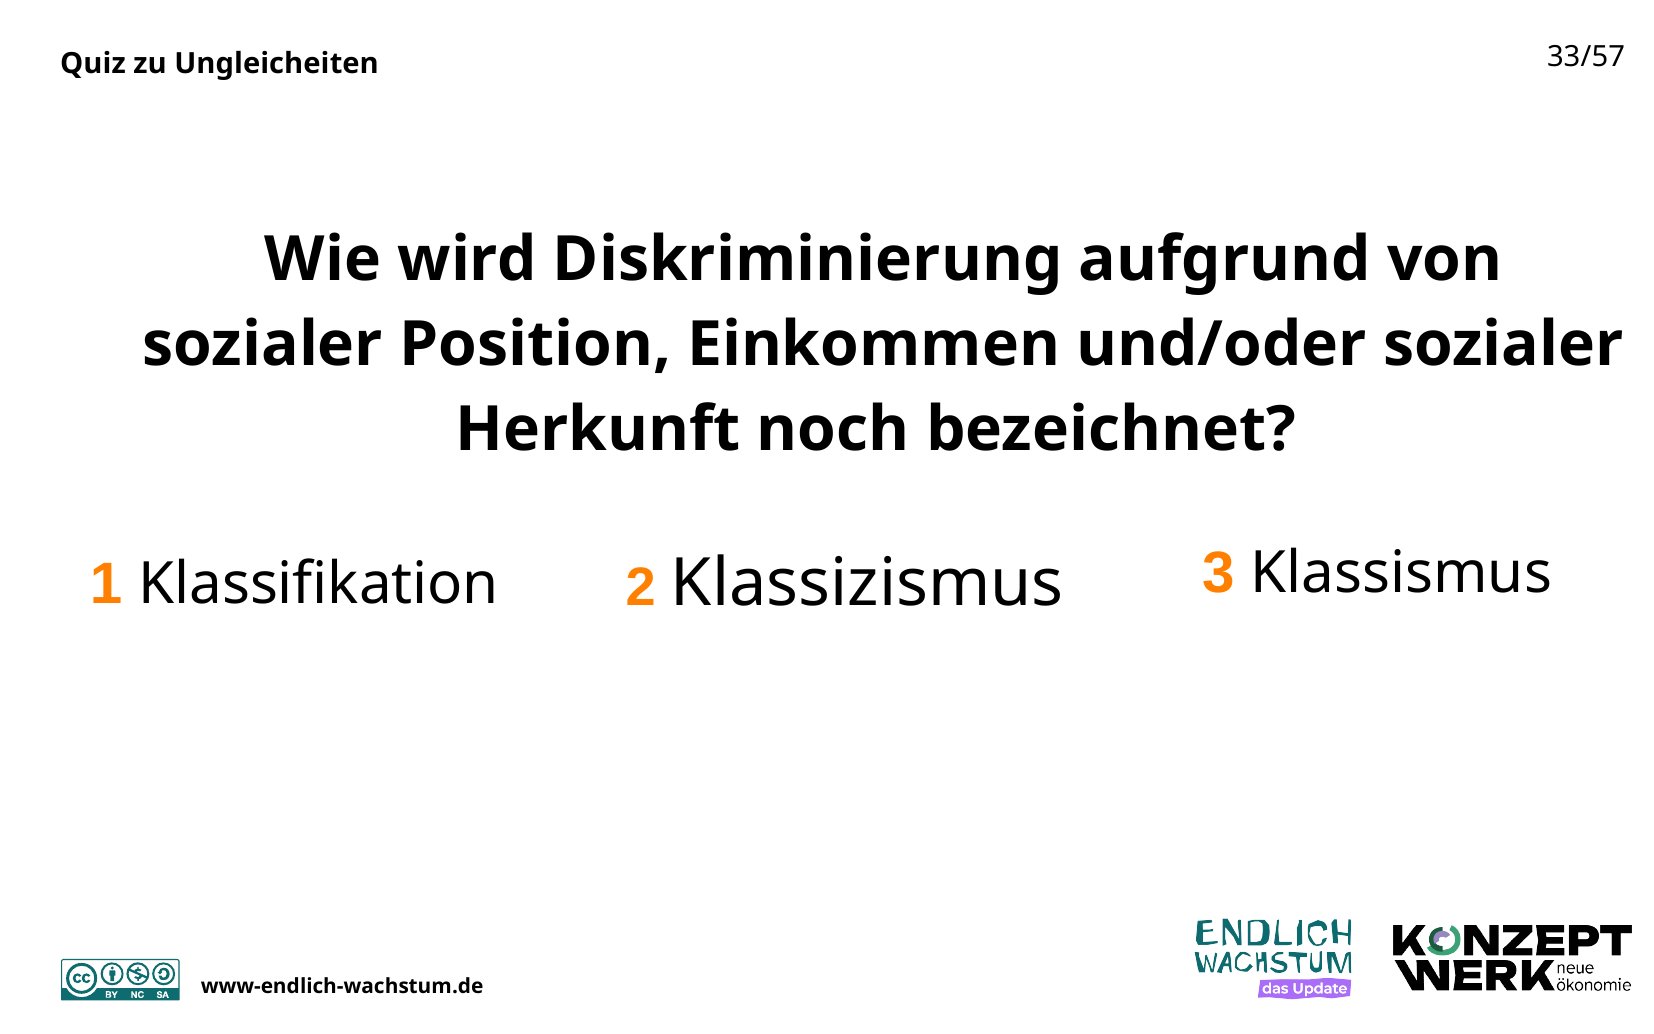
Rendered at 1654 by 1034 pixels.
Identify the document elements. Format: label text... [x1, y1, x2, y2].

text_box 1 Klassifikation [4, 533, 527, 912]
text_box 2 Klassizismus [540, 527, 1081, 792]
title Wie wird Diskriminierung aufgrund von sozialer Position, Einkommen und/oder sozialer Herkunft noch bezeichnet? [140, 106, 1629, 576]
picture [1176, 901, 1374, 1011]
text_box 3 Klassismus [1116, 522, 1578, 901]
picture [1387, 917, 1636, 997]
